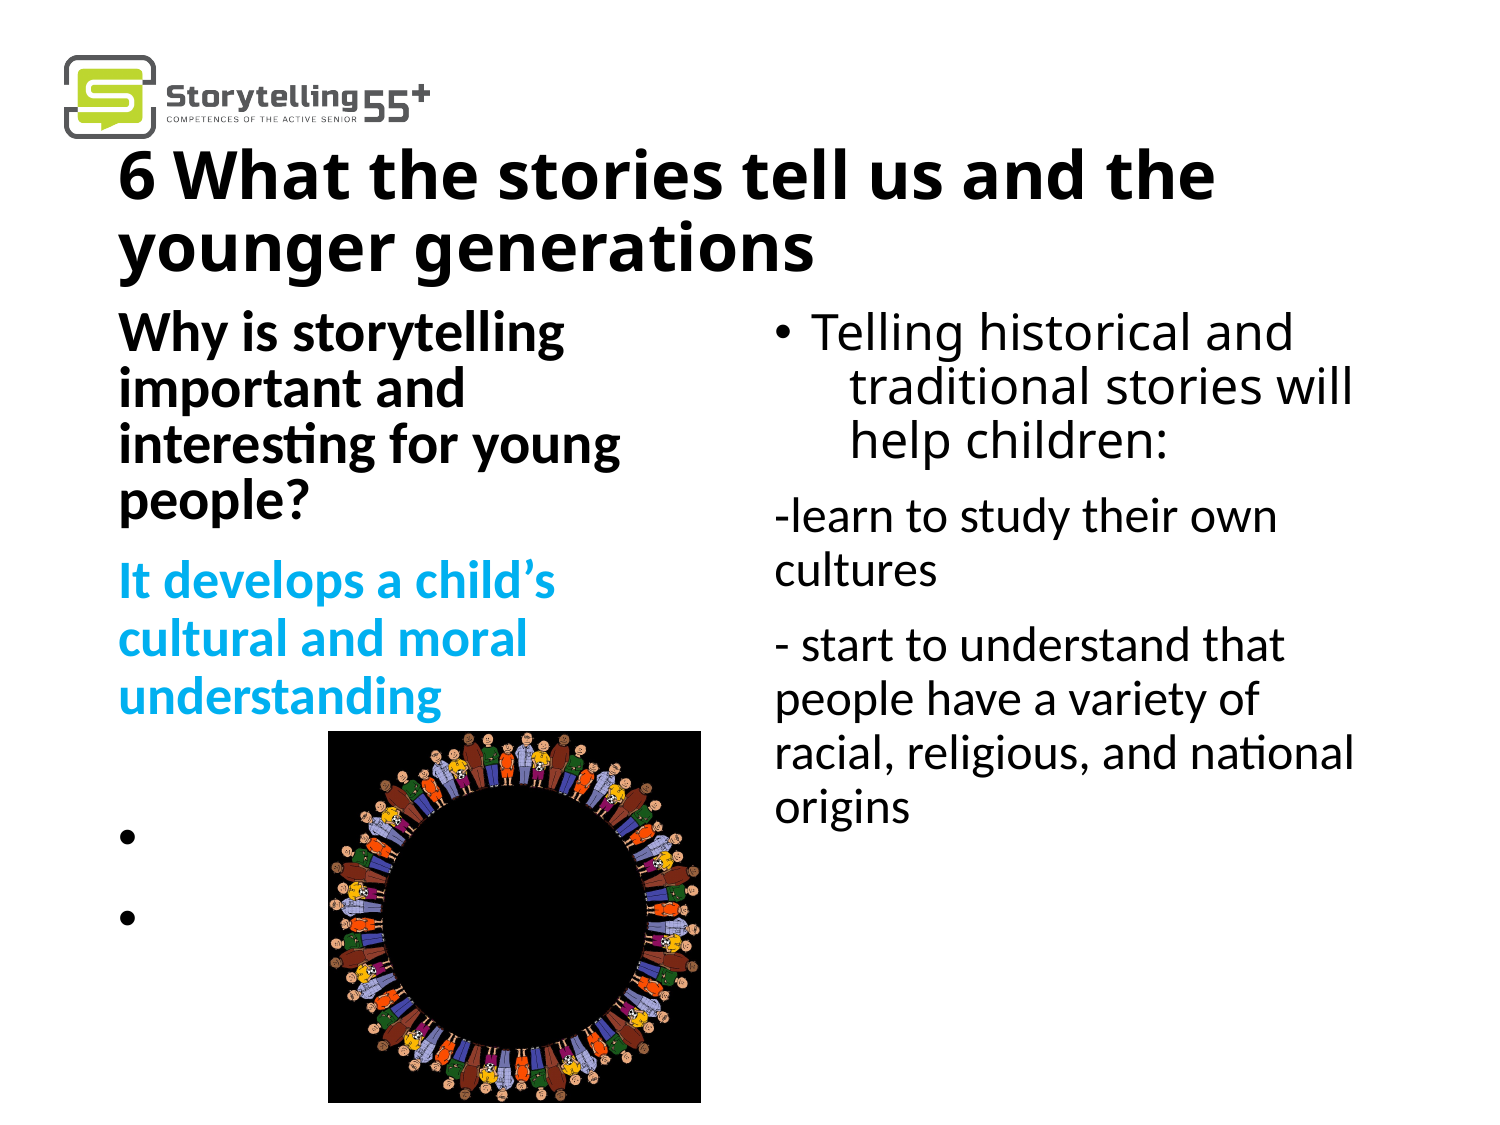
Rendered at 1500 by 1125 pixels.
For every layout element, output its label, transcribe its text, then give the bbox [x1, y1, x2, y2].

picture [64, 55, 430, 139]
list Telling historical and traditional stories will help children: -learn to study their own cultures - start to understand that people have a variety of racial, religious, and national origins [759, 299, 1397, 1014]
picture [328, 731, 701, 1103]
title 6 What the stories tell us and the younger generations [103, 127, 1397, 300]
list Why is storytelling important and interesting for young people? It develops a child’s cultural and moral understanding [103, 299, 741, 1014]
